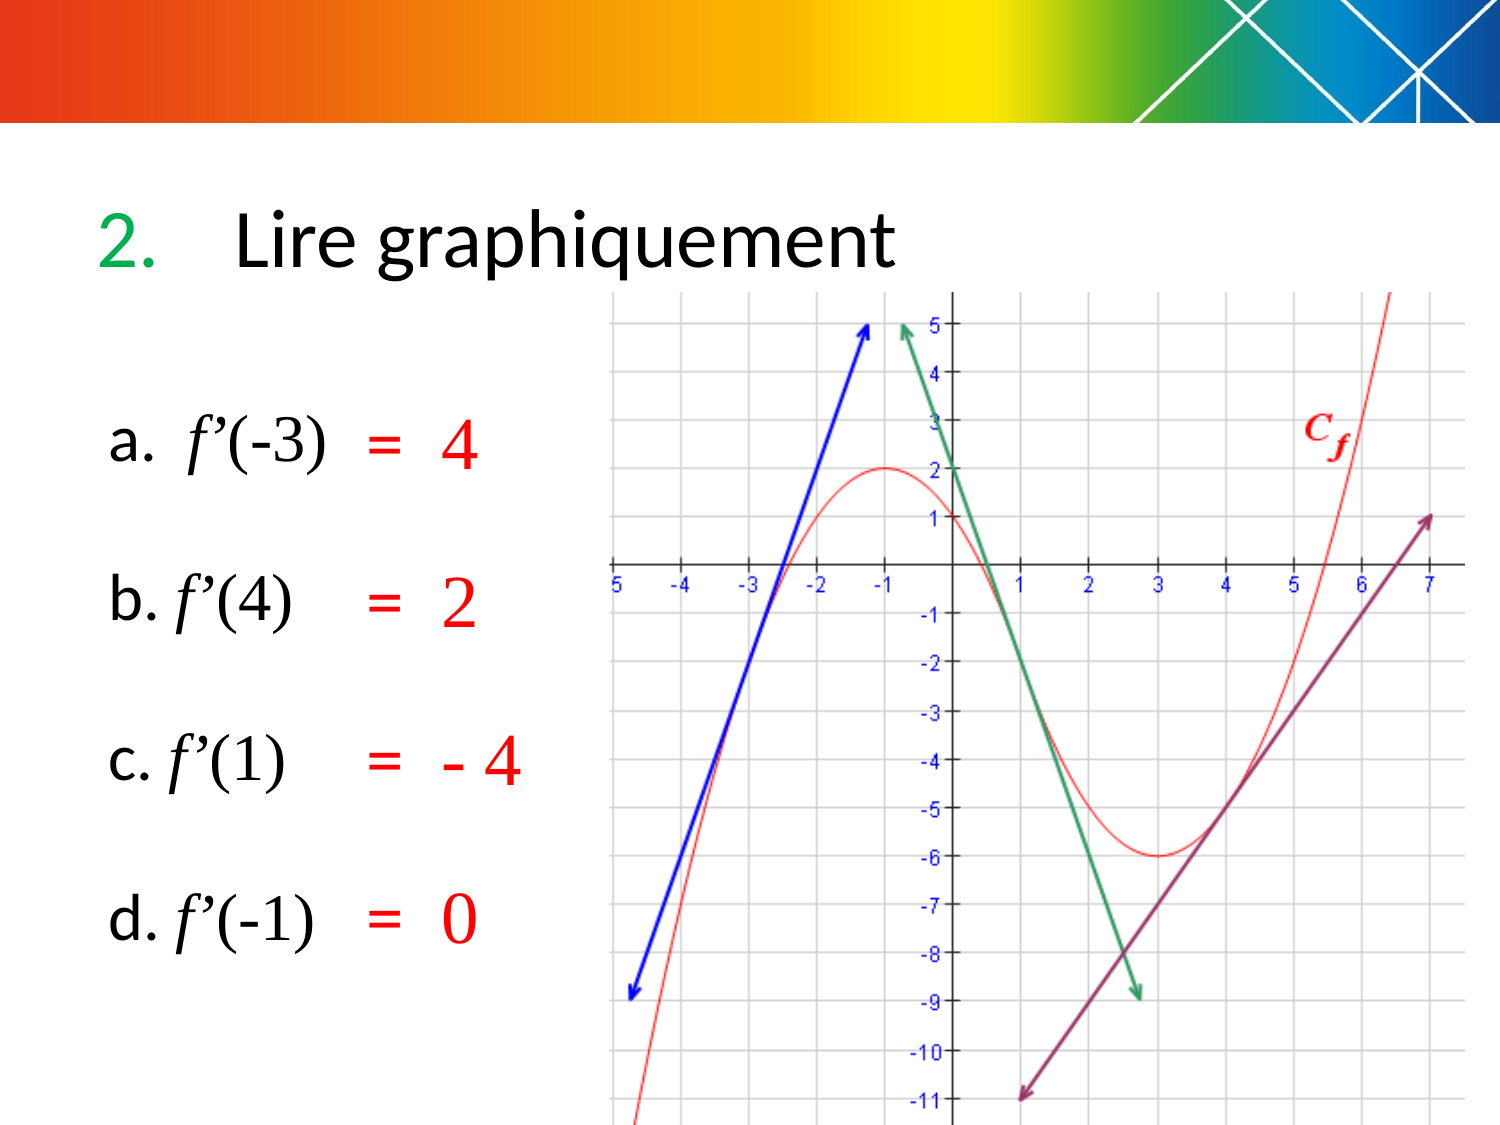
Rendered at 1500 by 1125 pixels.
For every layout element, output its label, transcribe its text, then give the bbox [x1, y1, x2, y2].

text_box = 0 [351, 861, 633, 967]
title Lire graphiquement [81, 163, 1500, 305]
text_box = 2 [351, 544, 633, 651]
text_box = 4 [351, 386, 633, 493]
picture [0, 0, 1359, 123]
picture [609, 292, 1465, 1125]
picture [1340, 0, 1500, 123]
text_box a. f’(-3) b. f’(4) c. f’(1) d. f’(-1) [93, 386, 609, 1042]
text_box = - 4 [351, 703, 633, 809]
